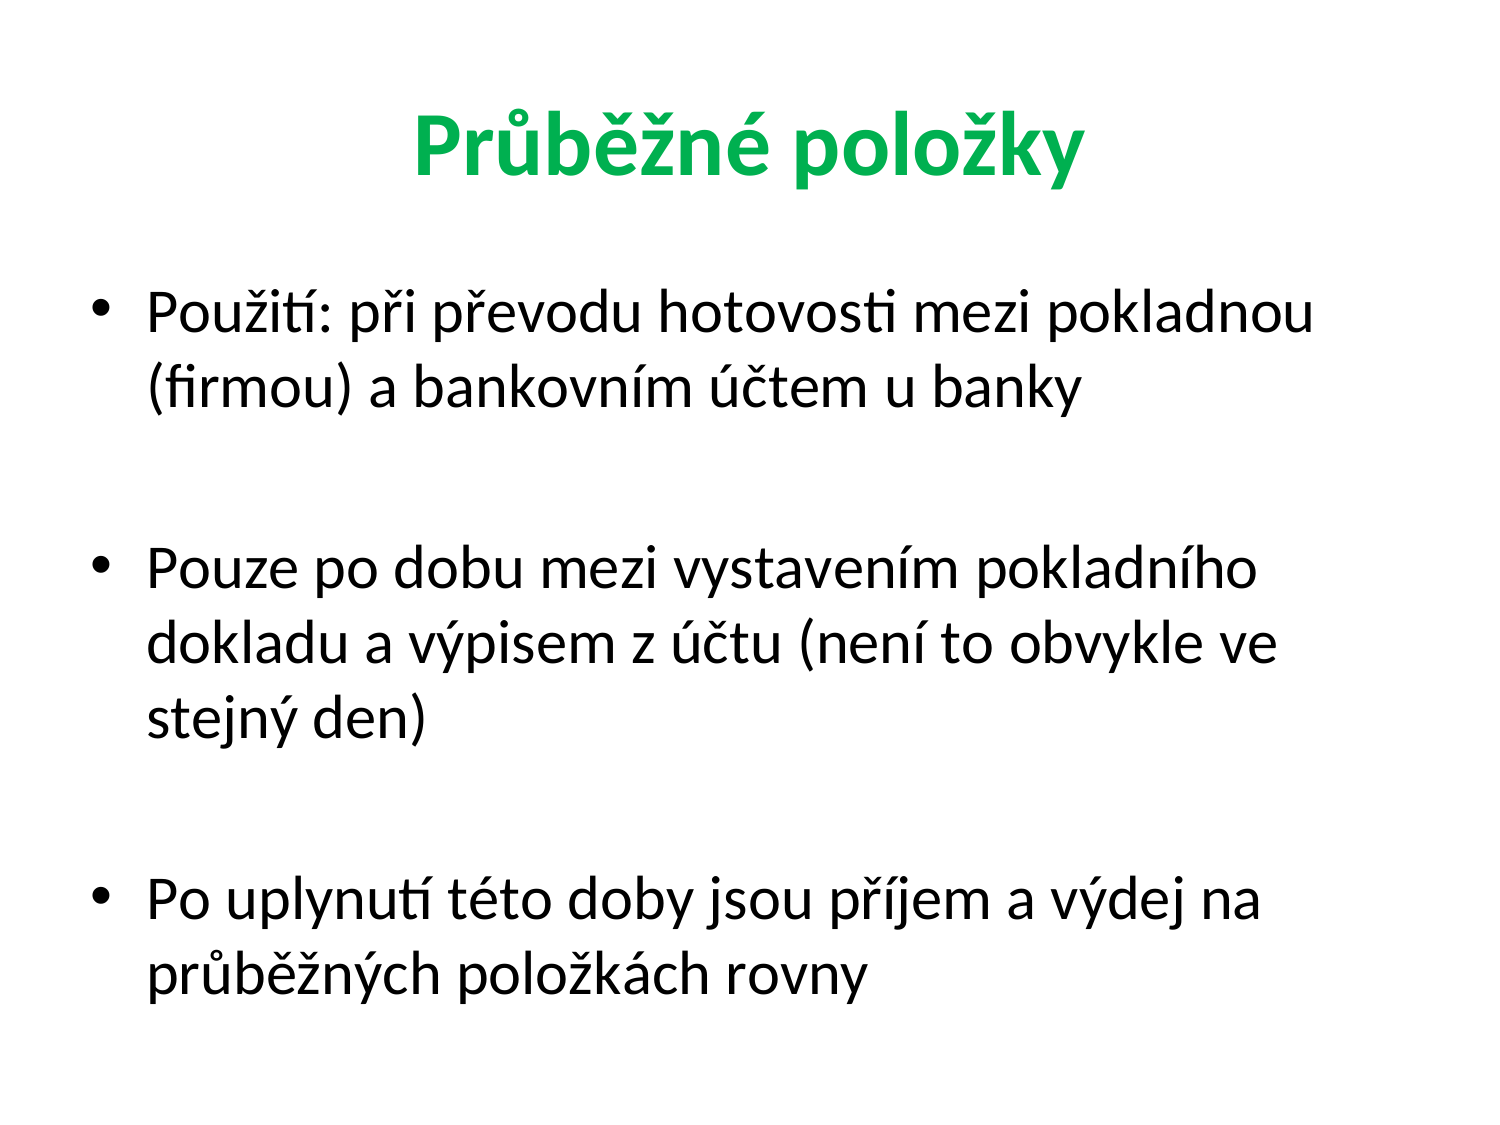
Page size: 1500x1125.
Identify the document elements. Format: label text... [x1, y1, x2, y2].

list Použití: při převodu hotovosti mezi pokladnou (firmou) a bankovním účtem u banky Pouze po dobu mezi vystavením pokladního dokladu a výpisem z účtu (není to obvykle ve stejný den) Po uplynutí této doby jsou příjem a výdej na průběžných položkách rovny [75, 262, 1426, 1125]
title Průběžné položky [75, 45, 1426, 233]
